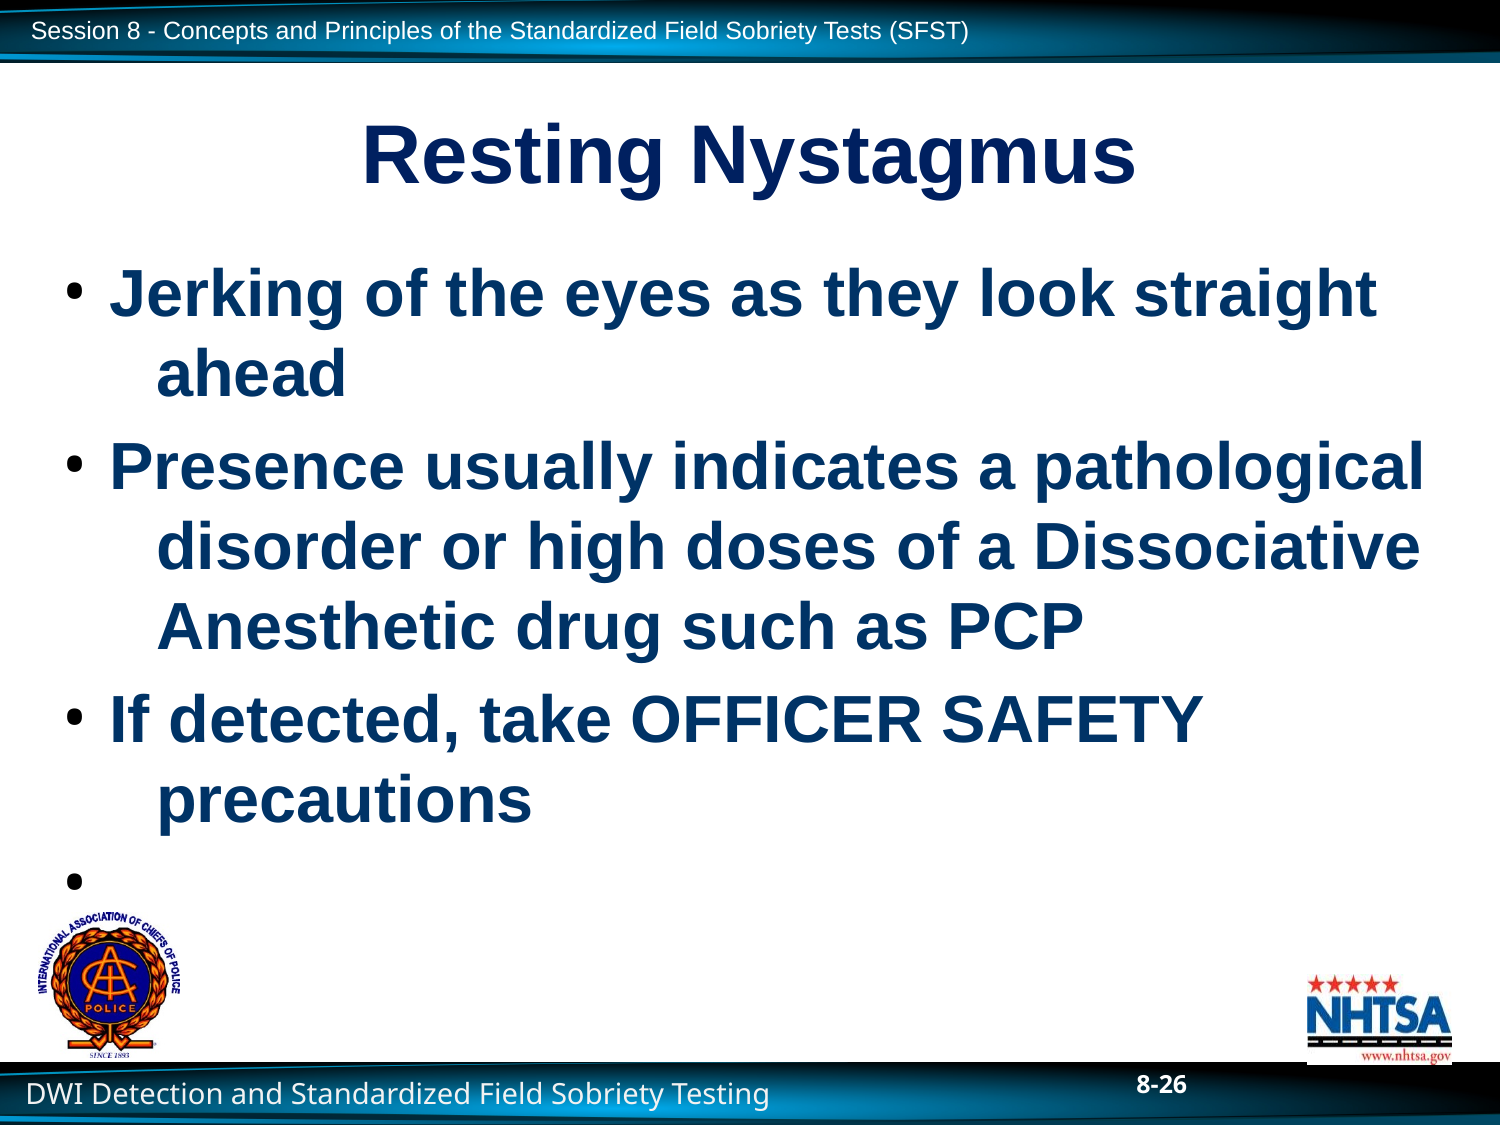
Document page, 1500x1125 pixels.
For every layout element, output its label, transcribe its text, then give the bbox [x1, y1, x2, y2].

slide_number 8-26 [1121, 1055, 1472, 1116]
list Jerking of the eyes as they look straight ahead Presence usually indicates a pathological disorder or high doses of a Dissociative Anesthetic drug such as PCP If detected, take OFFICER SAFETY precautions [62, 249, 1458, 1000]
title Resting Nystagmus [50, 87, 1451, 213]
